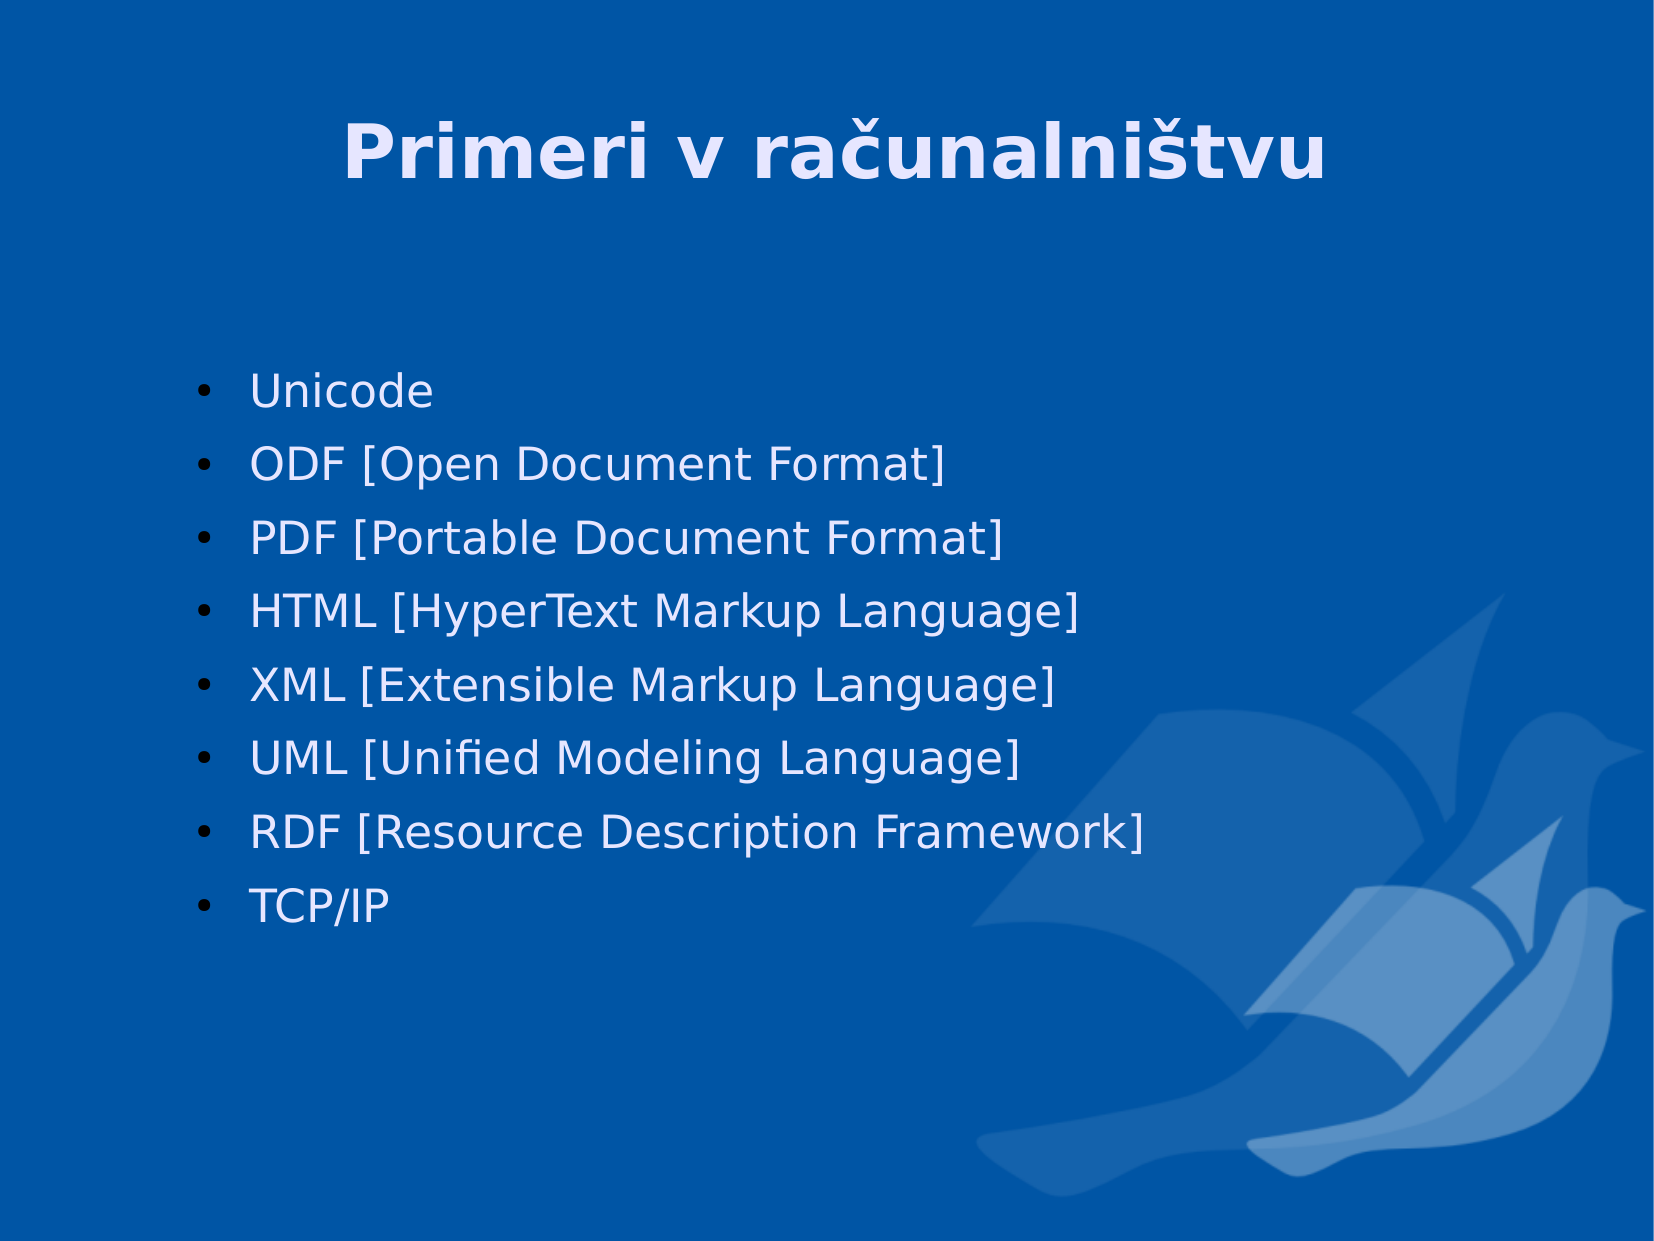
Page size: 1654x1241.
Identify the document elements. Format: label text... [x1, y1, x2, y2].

title Primeri v računalništvu [82, 49, 1571, 257]
picture [0, 0, 1654, 1241]
list Unicode ODF [Open Document Format] PDF [Portable Document Format] HTML [HyperText Markup Language] XML [Extensible Markup Language] UML [Unified Modeling Language] RDF [Resource Description Framework] TCP/IP [178, 364, 1570, 1147]
